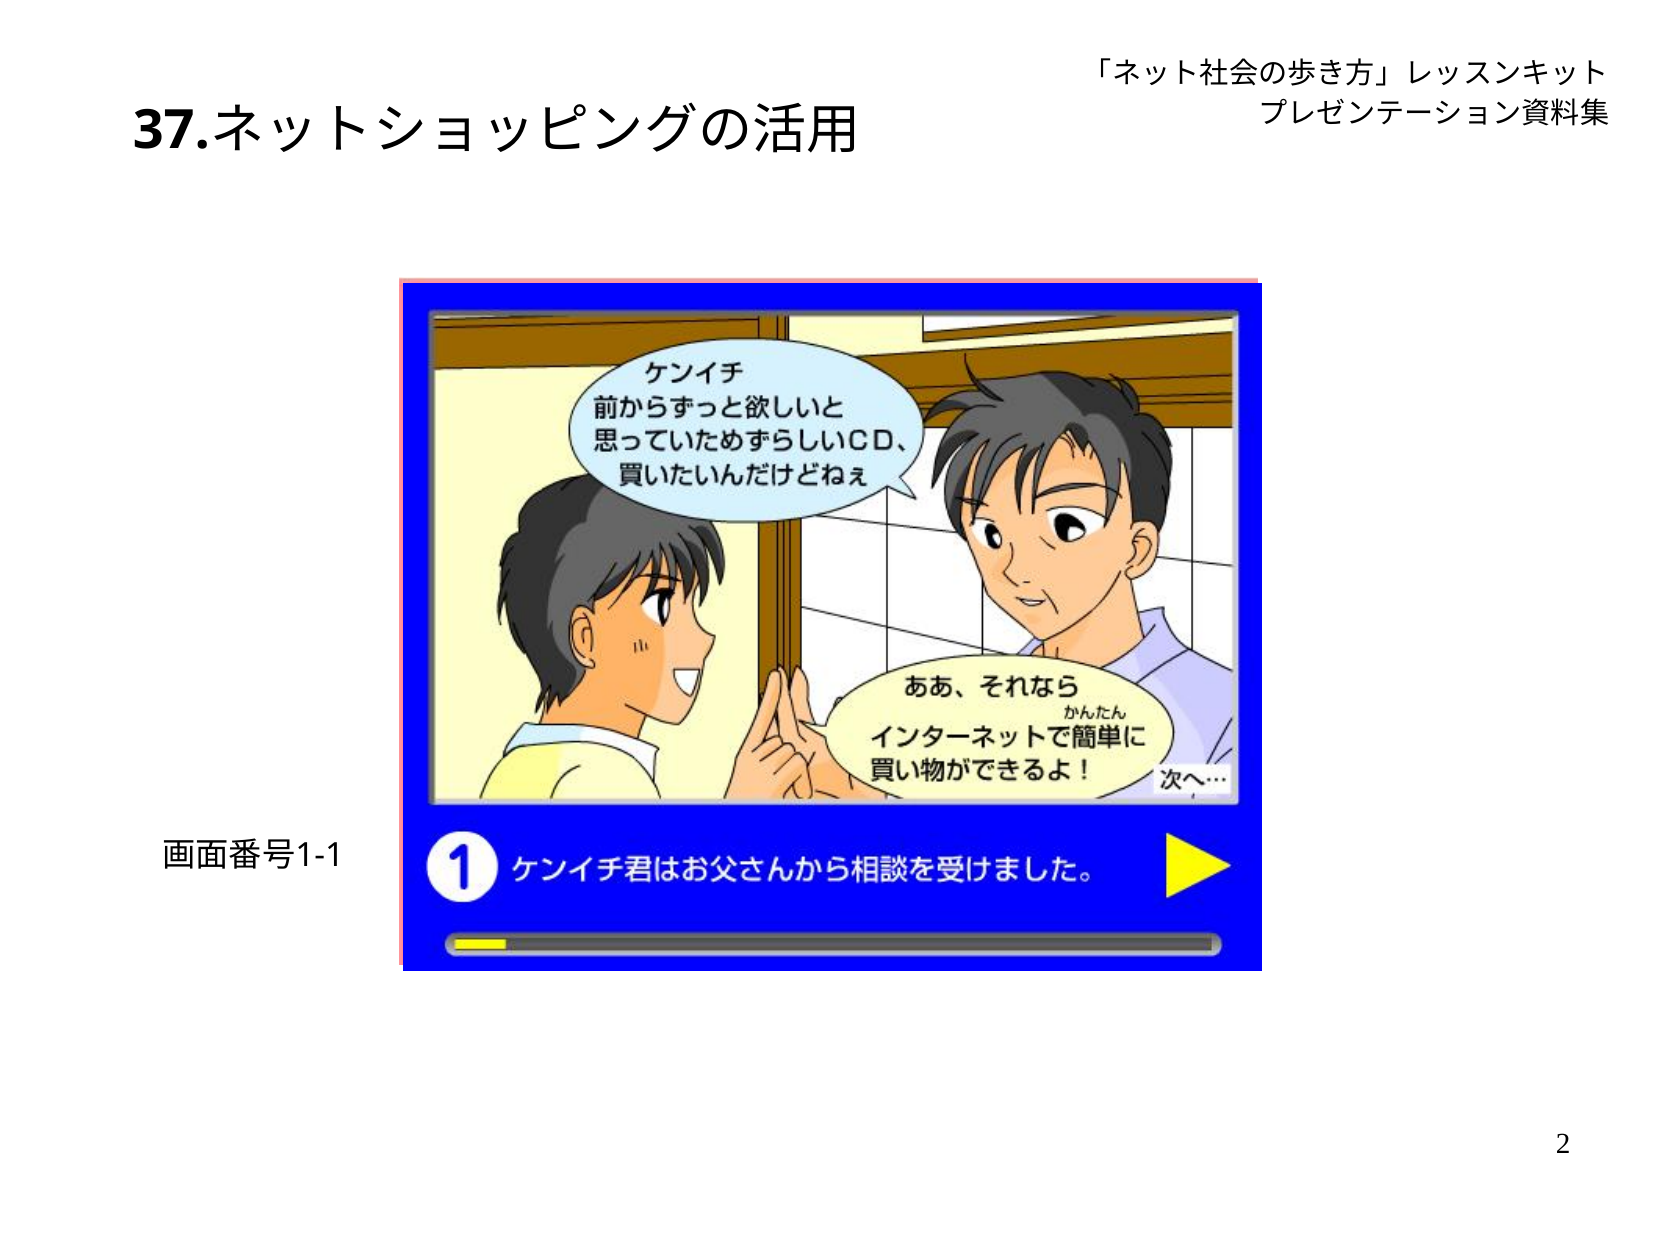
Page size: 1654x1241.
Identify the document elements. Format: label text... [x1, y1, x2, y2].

text_box 画面番号1-1 [147, 826, 384, 882]
text_box 37.ネットショッピングの活用 [118, 88, 1241, 169]
text_box 「ネット社会の歩き方」レッスンキット プレゼンテーション資料集 [1062, 44, 1625, 139]
picture [399, 277, 1262, 971]
